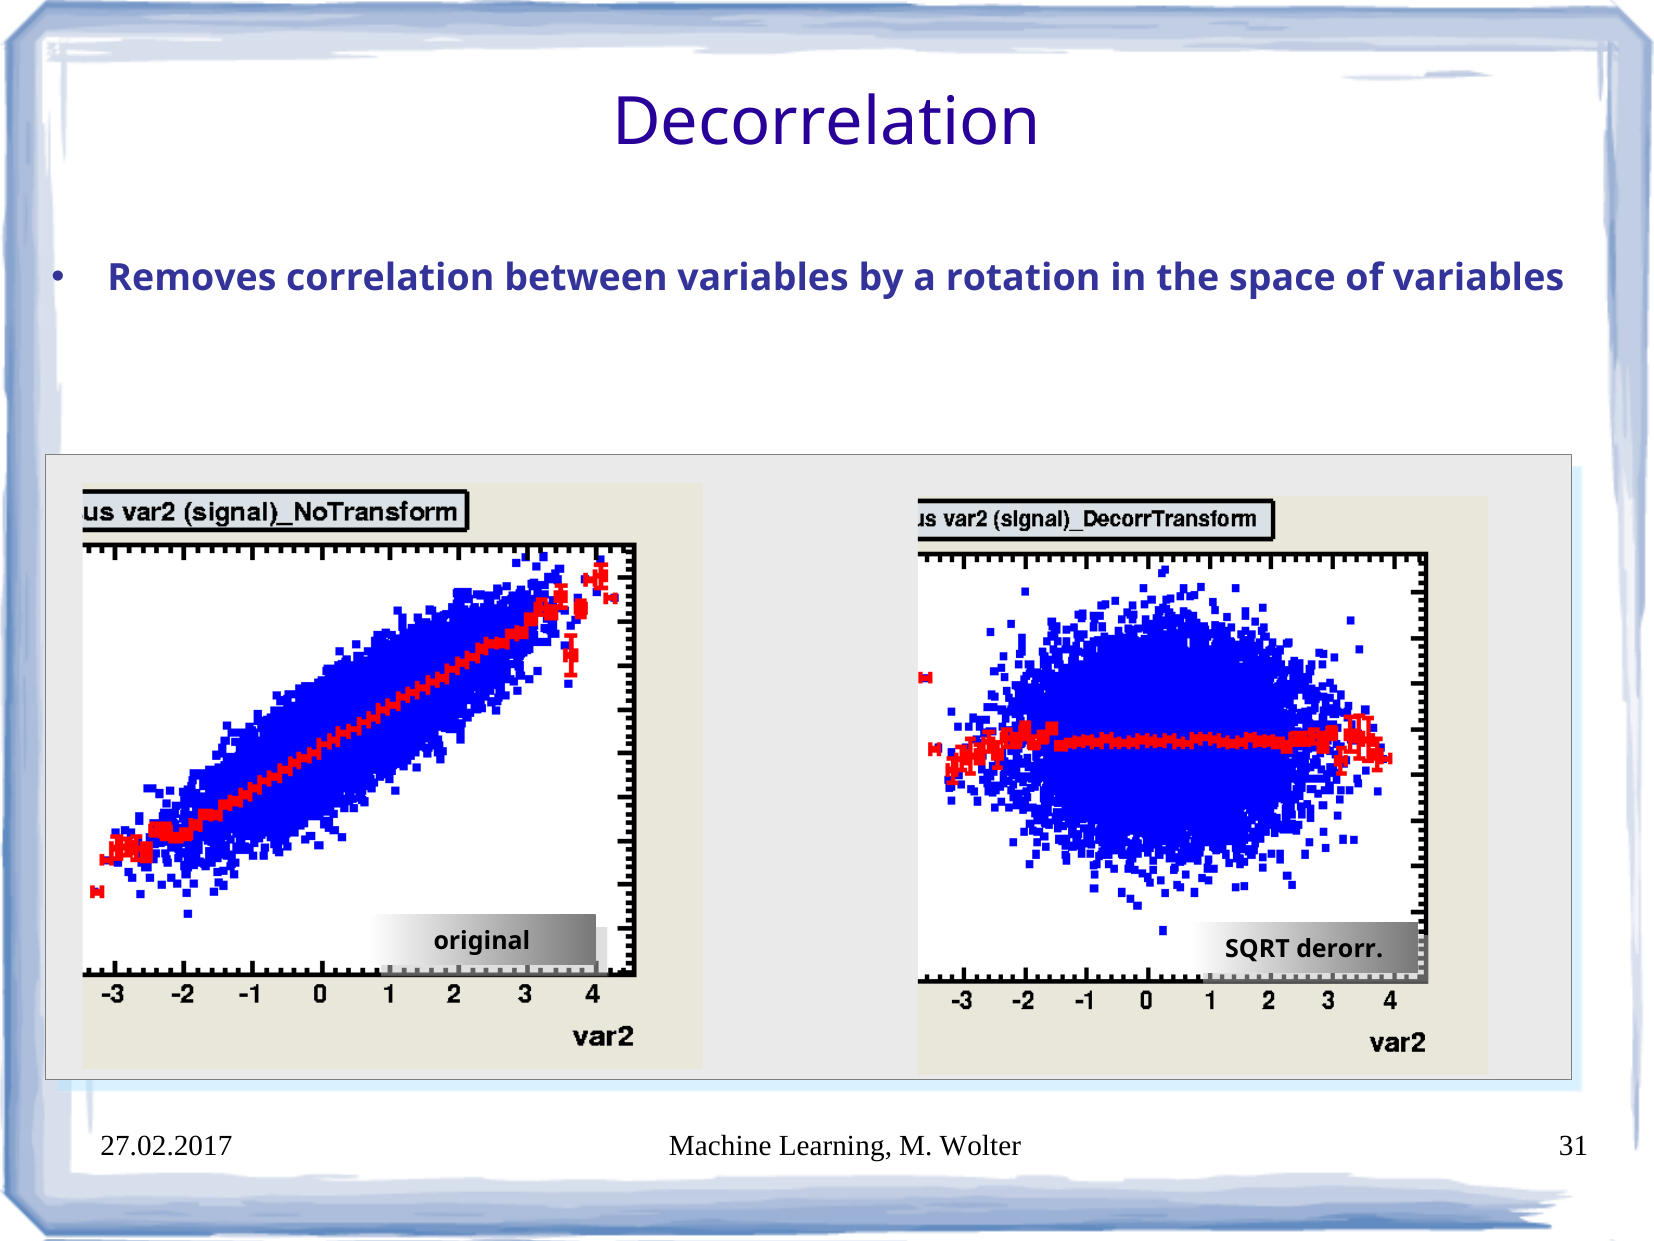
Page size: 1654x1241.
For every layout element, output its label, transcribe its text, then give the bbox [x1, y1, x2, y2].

text_box original [368, 914, 596, 965]
text_box SQRT derorr. [1190, 922, 1418, 973]
text_box Removes correlation between variables by a rotation in the space of variables [36, 242, 1636, 310]
title Decorrelation [82, 49, 1571, 188]
picture [0, 0, 1654, 1241]
text_box [44, 454, 1571, 1080]
